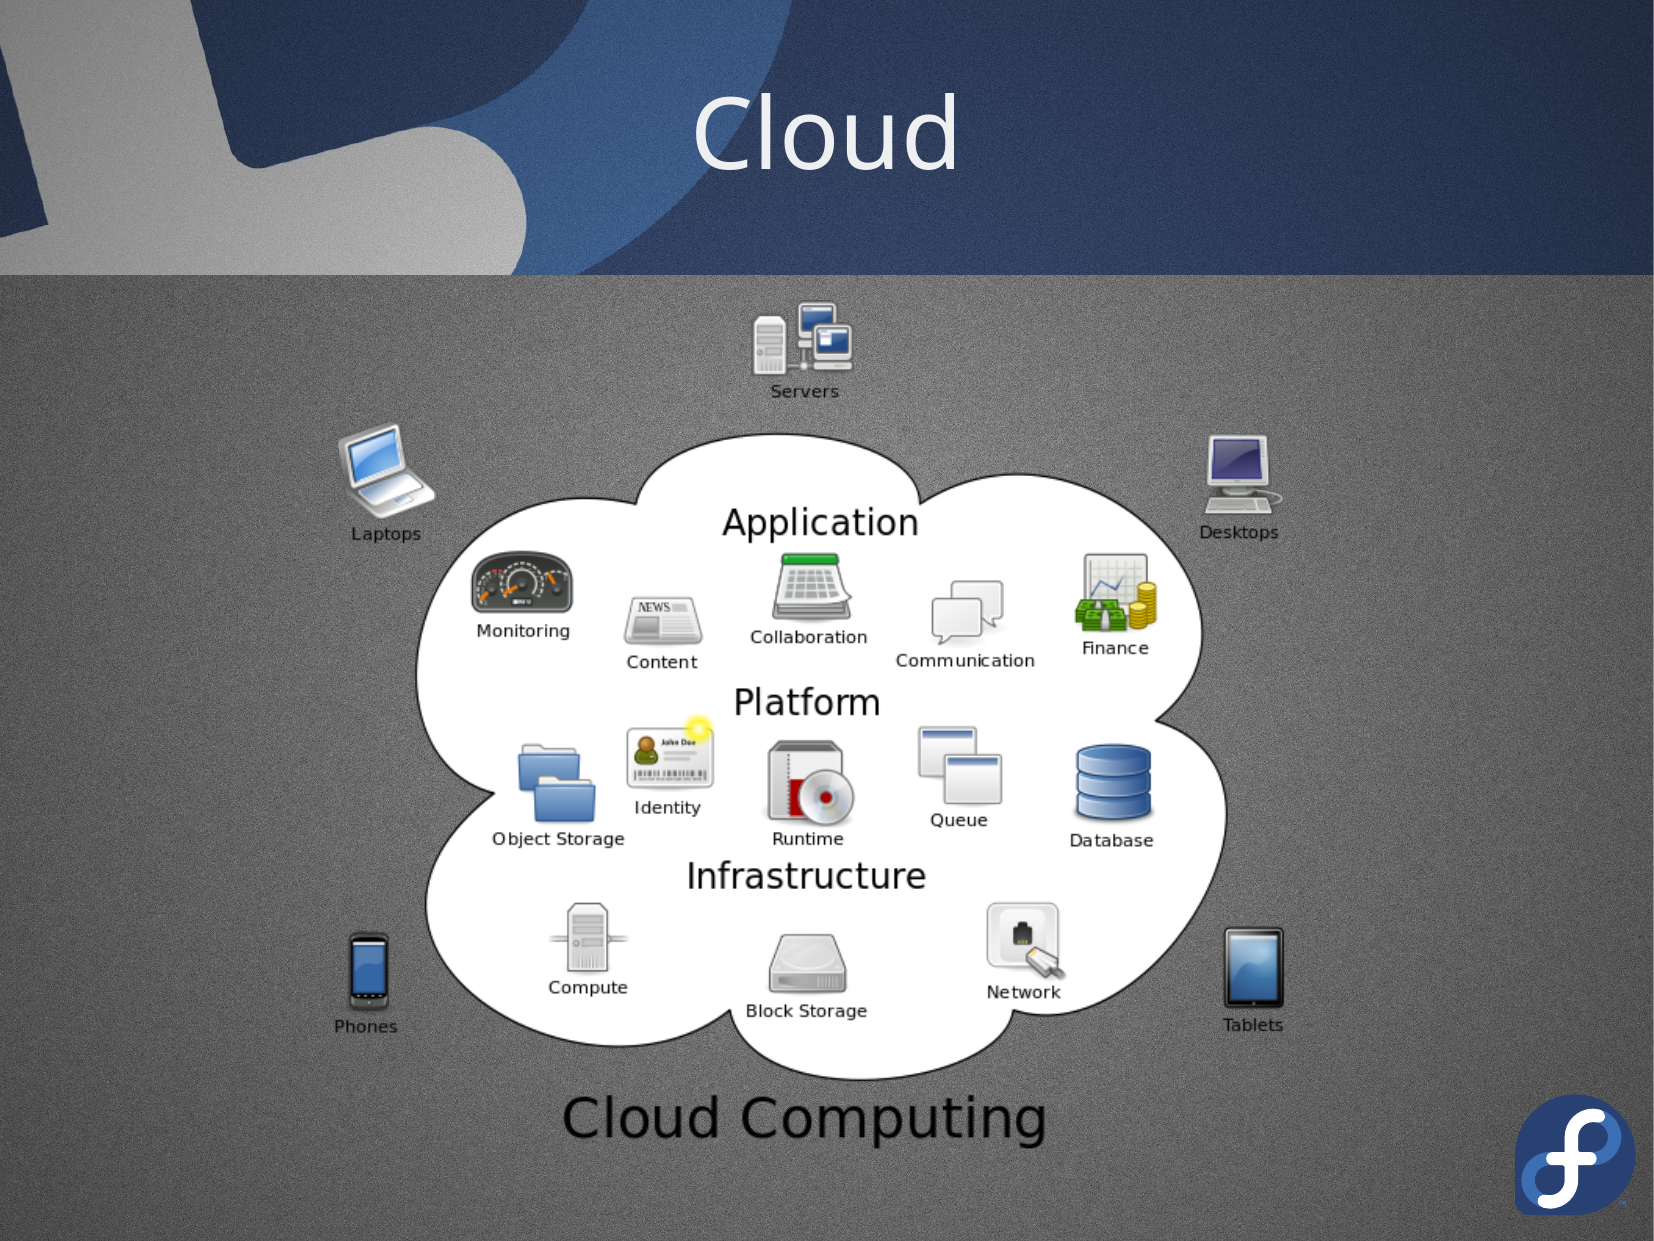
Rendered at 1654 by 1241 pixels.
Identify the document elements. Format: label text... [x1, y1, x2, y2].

picture [0, 0, 1654, 1241]
text_box Cloud [88, 29, 1565, 237]
